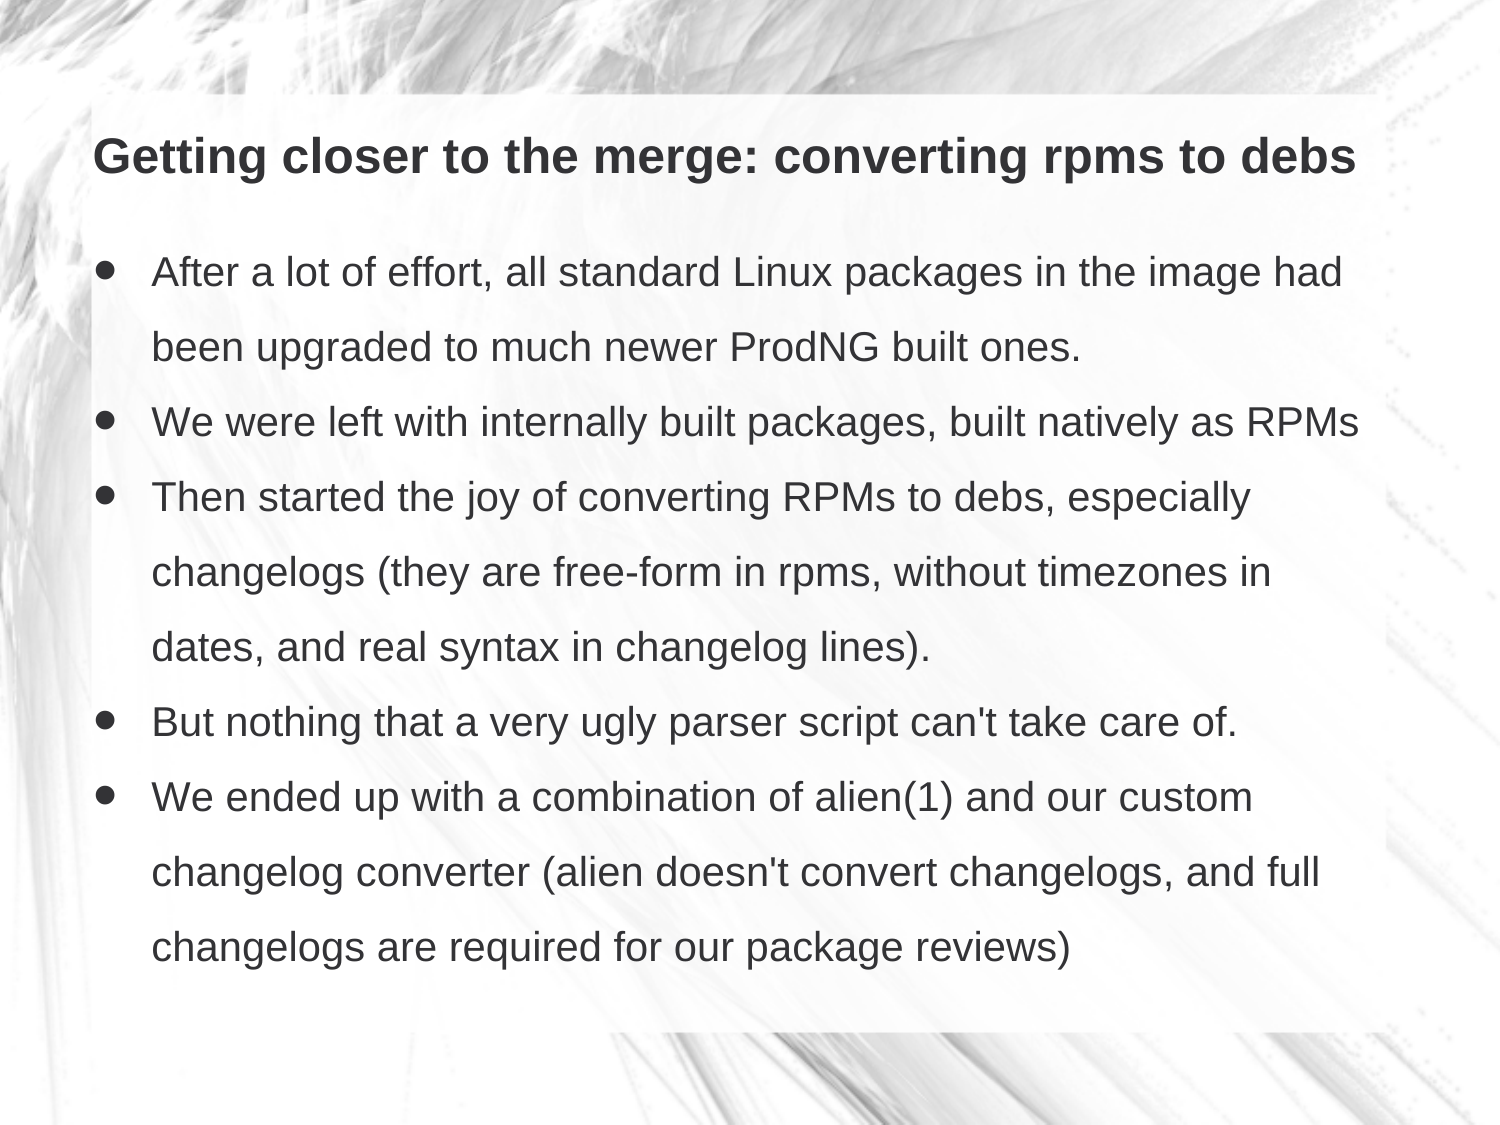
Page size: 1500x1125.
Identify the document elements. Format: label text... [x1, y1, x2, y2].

title Getting closer to the merge: converting rpms to debs [52, 108, 1448, 205]
picture [0, 0, 1500, 1125]
list After a lot of effort, all standard Linux packages in the image had been upgraded to much newer ProdNG built ones. We were left with internally built packages, built natively as RPMs Then started the joy of converting RPMs to debs, especially changelogs (they are free-form in rpms, without timezones in dates, and real syntax in changelog lines). But nothing that a very ugly parser script can't take care of. We ended up with a combination of alien(1) and our custom changelog converter (alien doesn't convert changelogs, and full changelogs are required for our package reviews) [61, 204, 1412, 1047]
